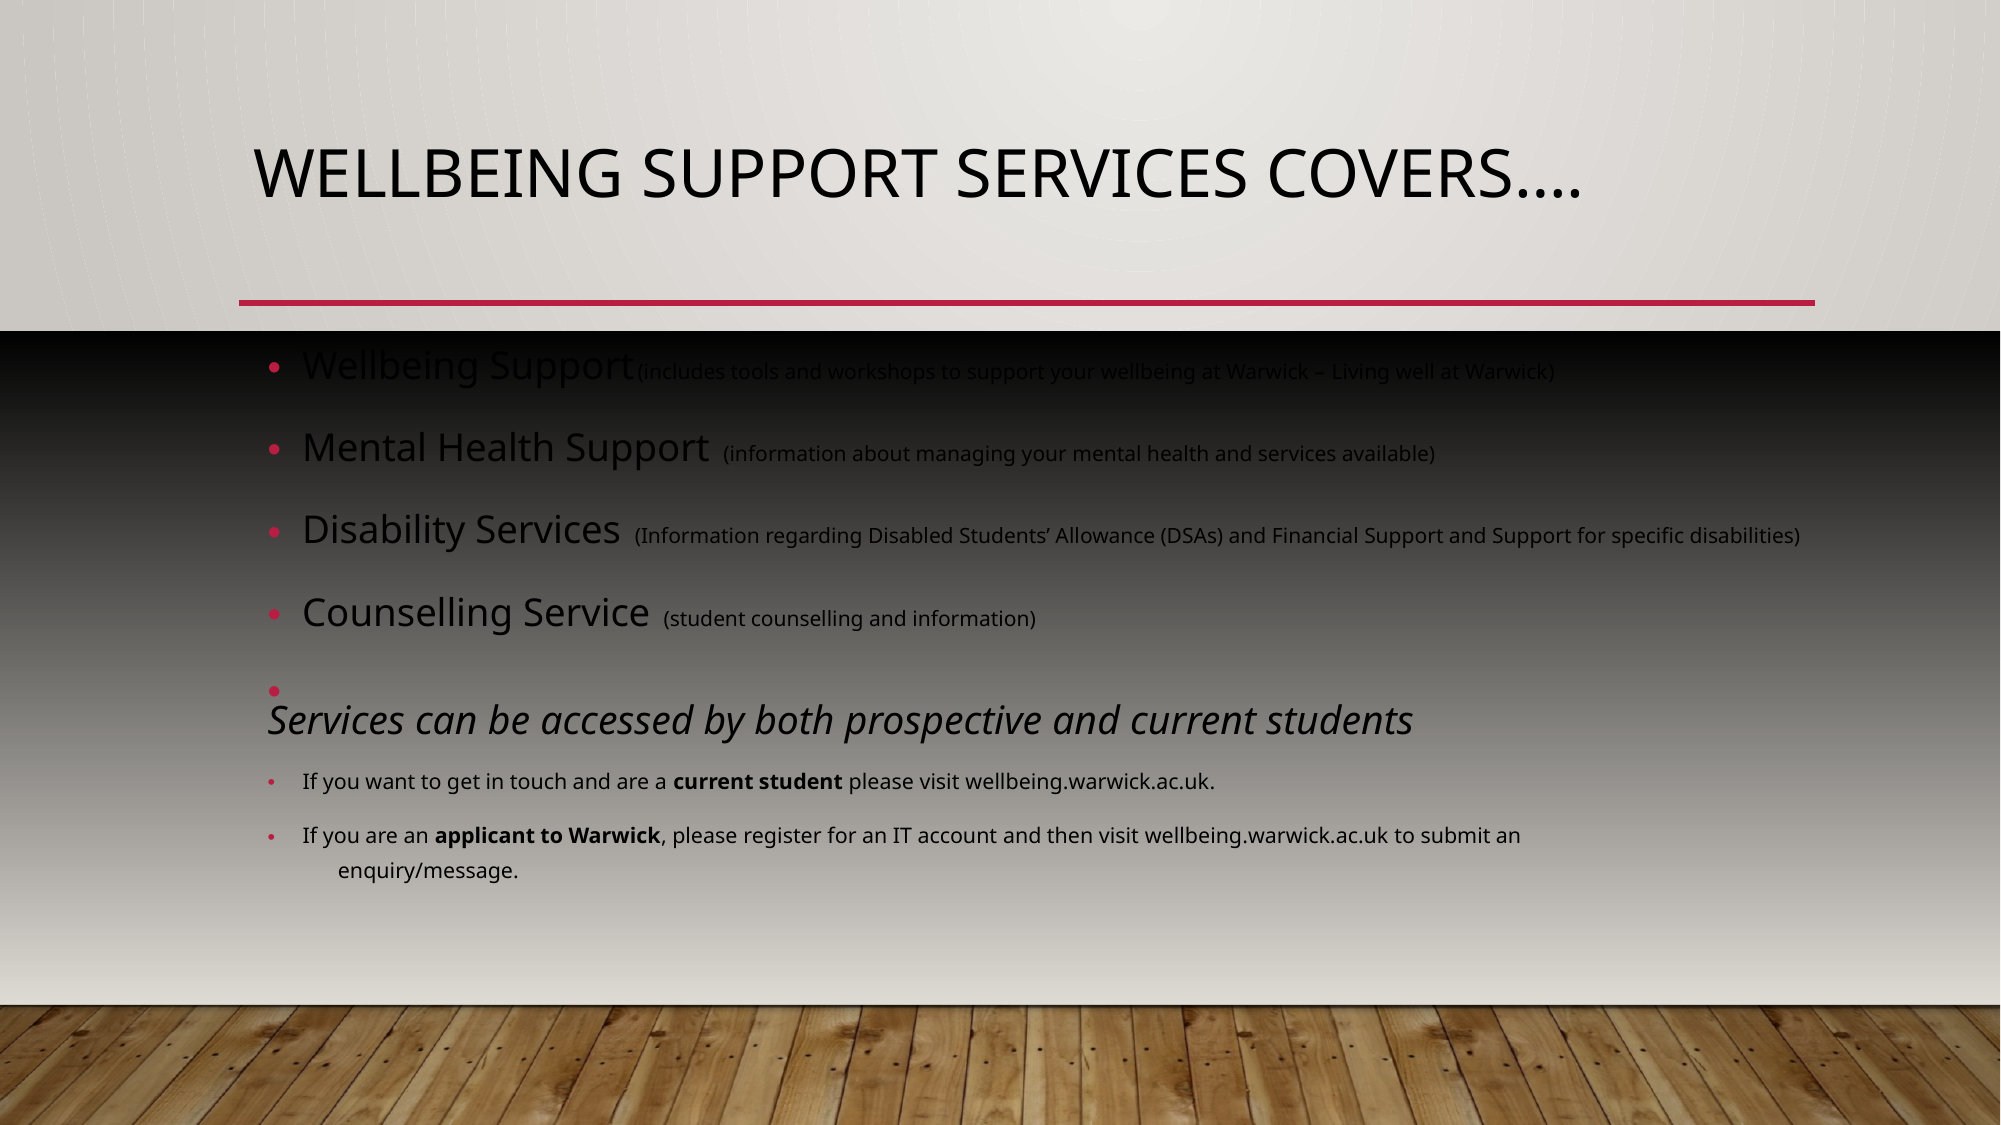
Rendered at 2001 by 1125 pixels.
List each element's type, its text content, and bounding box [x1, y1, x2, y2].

list Wellbeing Support (includes tools and workshops to support your wellbeing at Warwick – Living well at Warwick) Mental Health Support (information about managing your mental health and services available) Disability Services (Information regarding Disabled Students’ Allowance (DSAs) and Financial Support and Support for specific disabilities) Counselling Service (student counselling and information) [252, 323, 1831, 679]
text_box Services can be accessed by both prospective and current students If you want to get in touch and are a current student please visit wellbeing.warwick.ac.uk. If you are an applicant to Warwick, please register for an IT account and then visit wellbeing.warwick.ac.uk to submit an enquiry/message. [252, 678, 1721, 890]
title Wellbeing support services covers…. [238, 131, 1814, 305]
